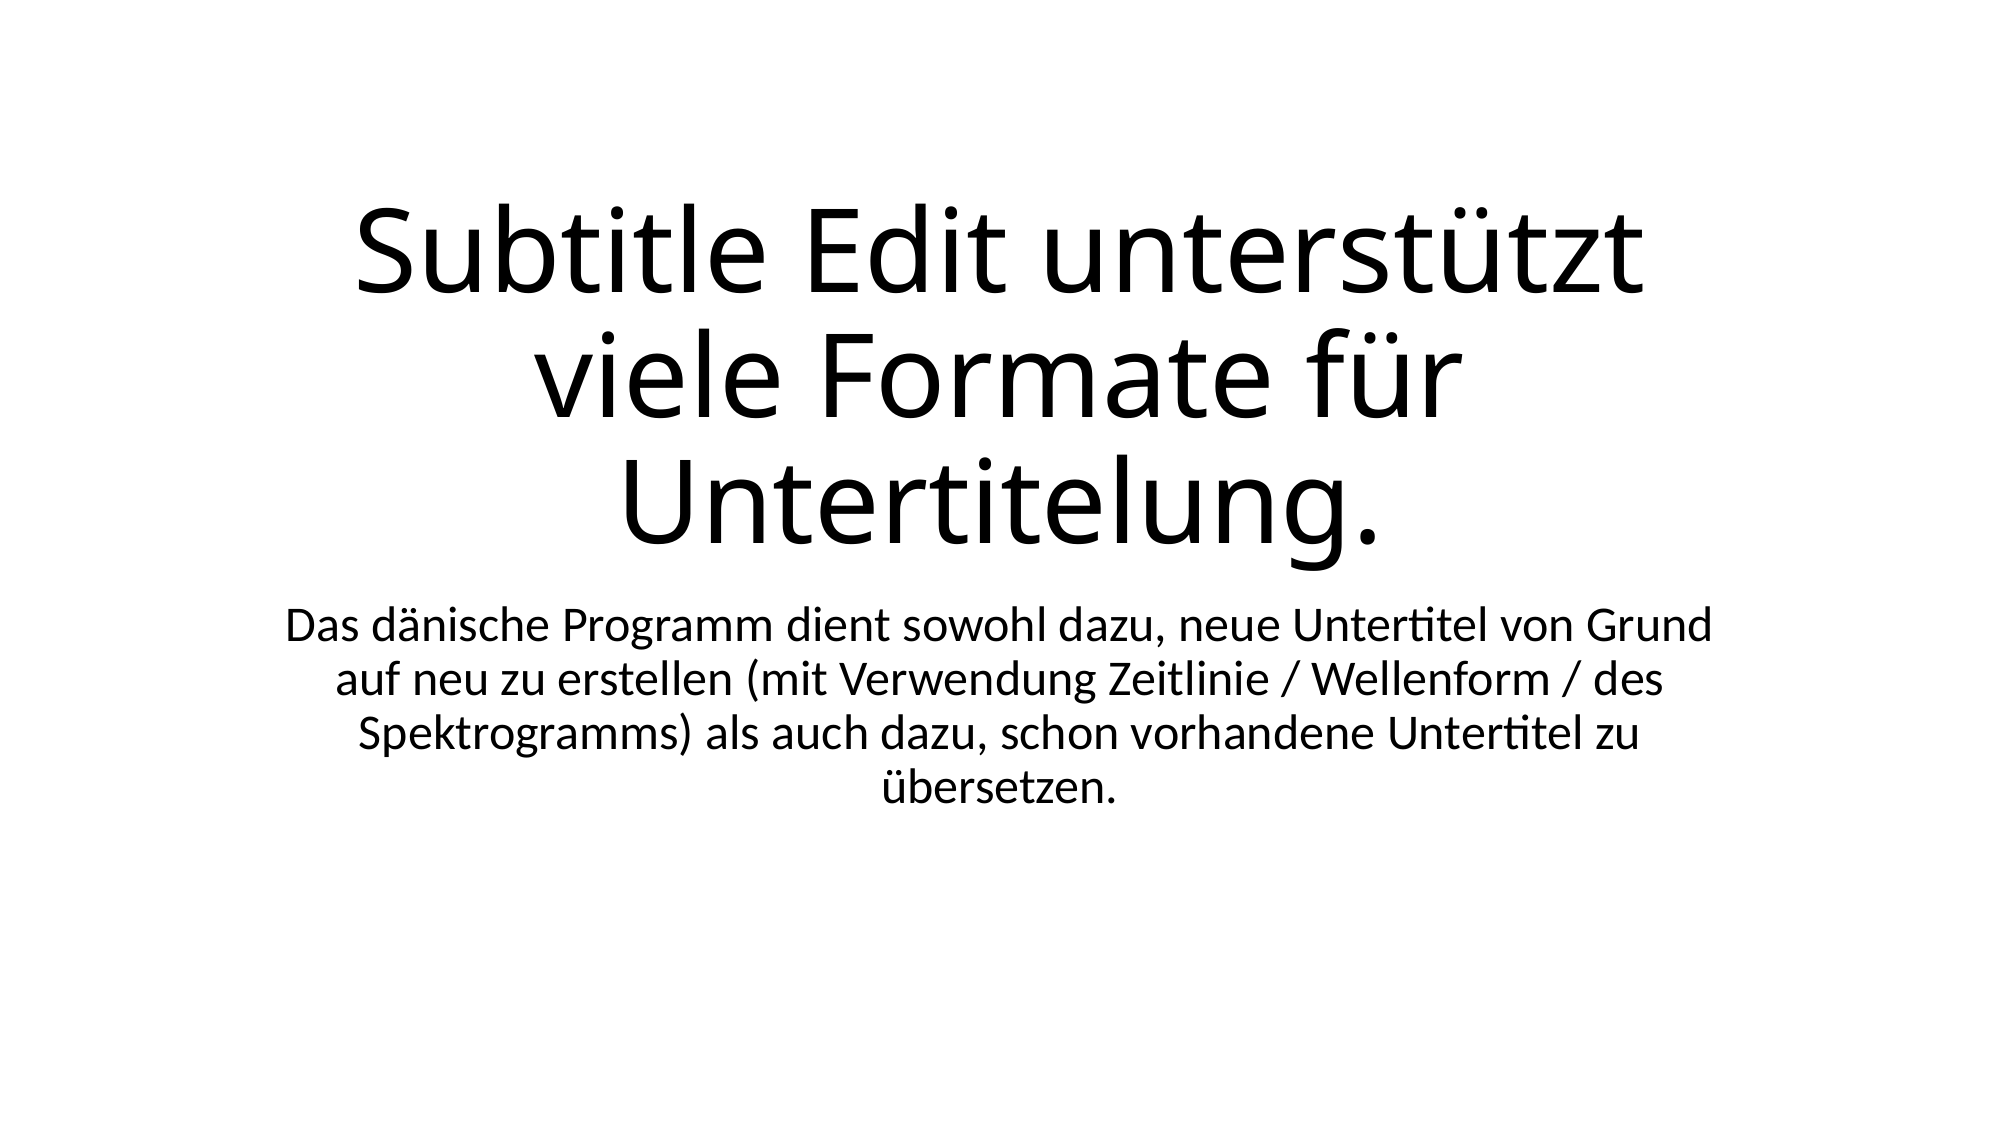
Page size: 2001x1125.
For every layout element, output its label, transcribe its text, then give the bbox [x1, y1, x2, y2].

title Subtitle Edit unterstützt viele Formate für Untertitelung. [249, 184, 1750, 576]
subtitle Das dänische Programm dient sowohl dazu, neue Untertitel von Grund auf neu zu erstellen (mit Verwendung Zeitlinie / Wellenform / des Spektrogramms) als auch dazu, schon vorhandene Untertitel zu übersetzen. [249, 590, 1750, 863]
